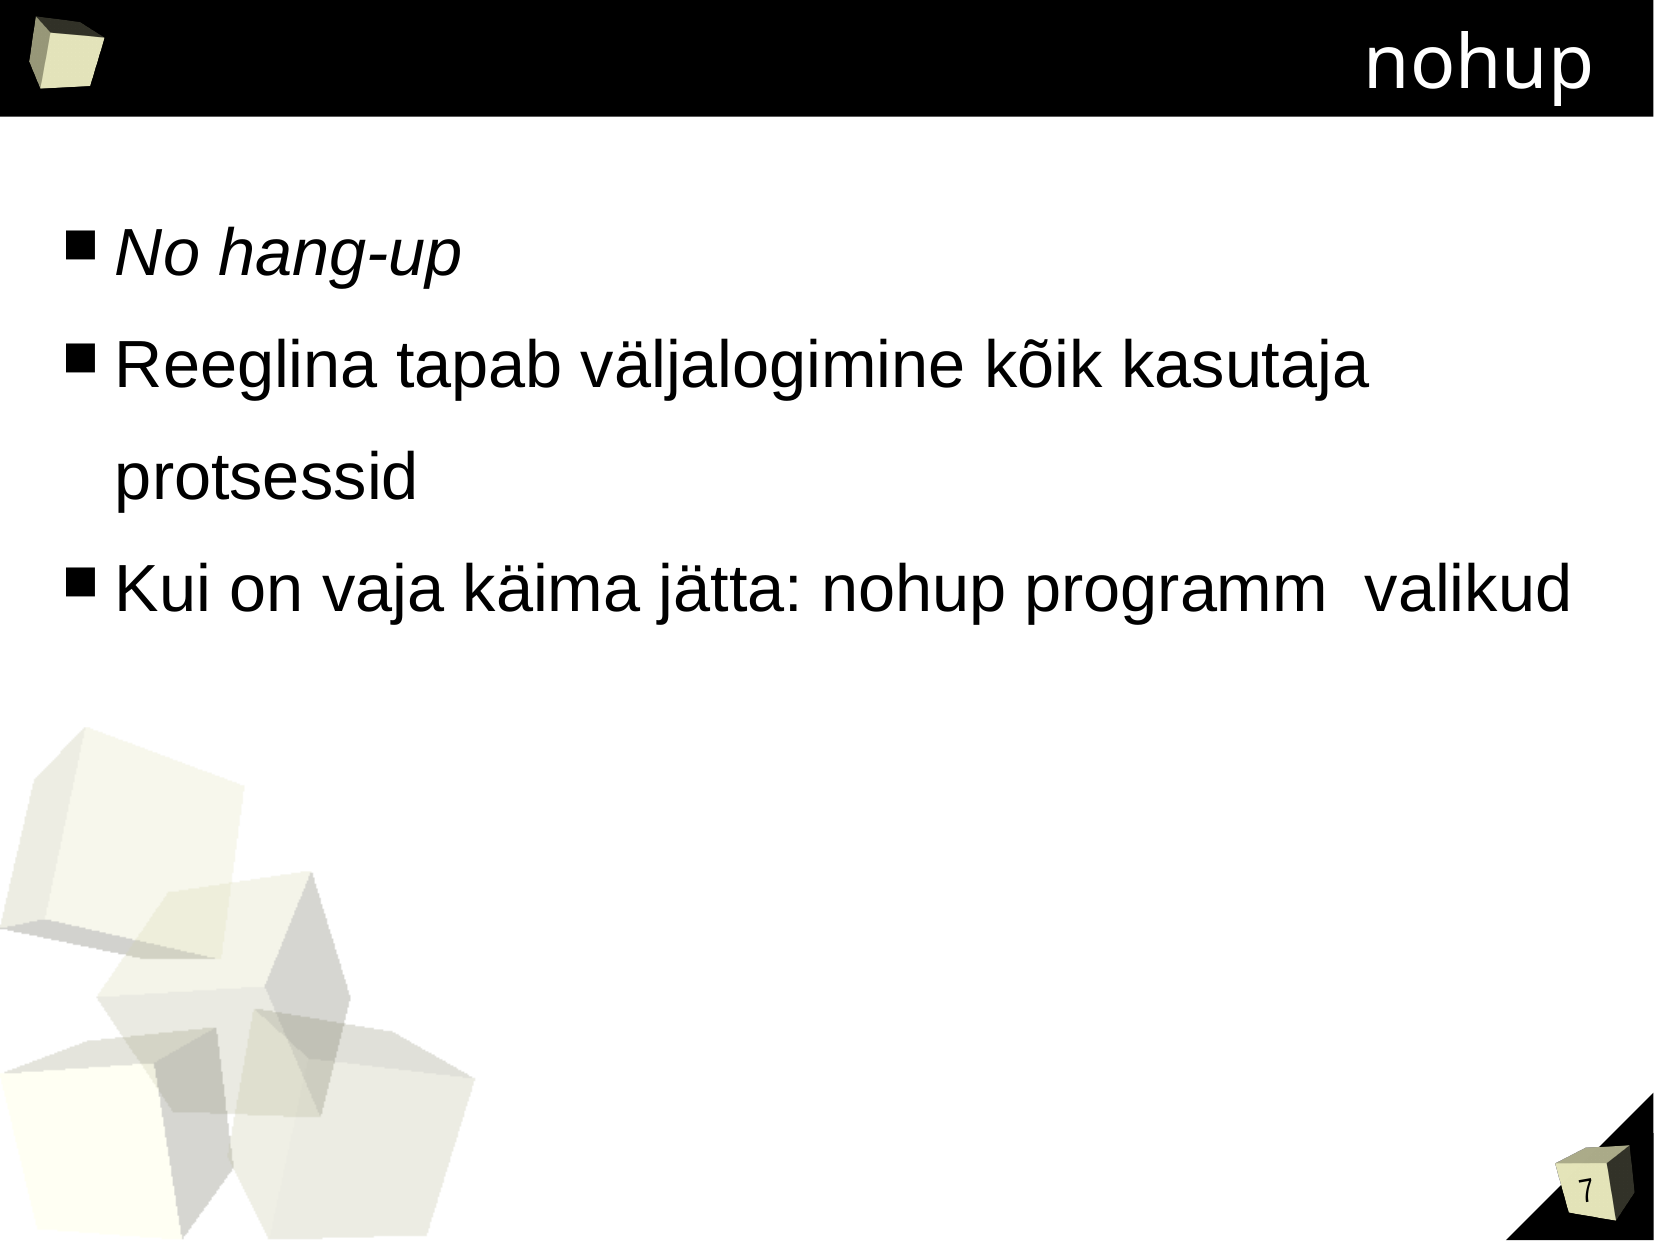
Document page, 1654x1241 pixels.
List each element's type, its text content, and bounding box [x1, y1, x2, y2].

title nohup [118, 0, 1595, 119]
list No hang-up Reeglina tapab väljalogimine kõik kasutaja protsessid Kui on vaja käima jätta: nohup programm valikud [44, 177, 1611, 1214]
picture [0, 726, 477, 1241]
